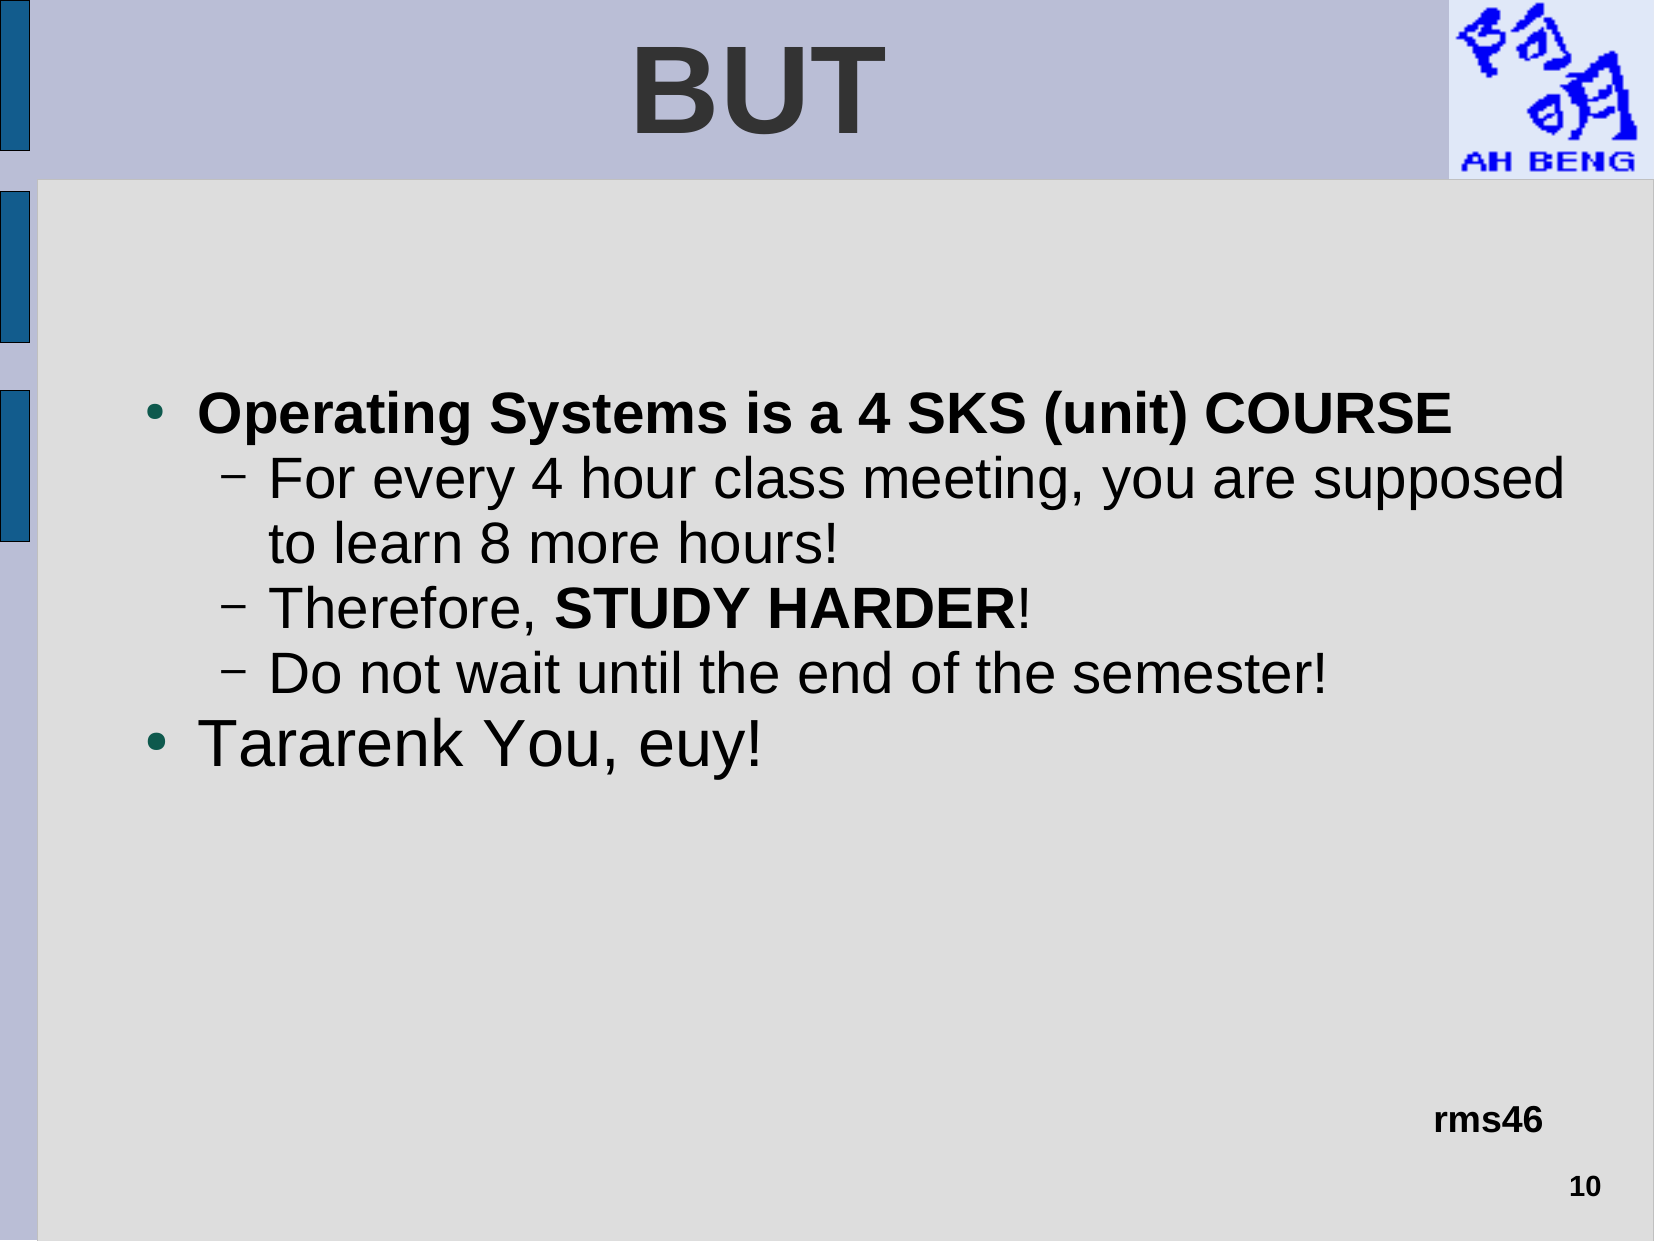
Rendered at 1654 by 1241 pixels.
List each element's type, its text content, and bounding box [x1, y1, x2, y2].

title BUT [79, 20, 1437, 161]
picture [1449, 0, 1654, 179]
list Operating Systems is a 4 SKS (unit) COURSE For every 4 hour class meeting, you are supposed to learn 8 more hours! Therefore, STUDY HARDER! Do not wait until the end of the semester! Tararenk You, euy! [126, 380, 1581, 797]
text_box rms46 [1418, 1090, 1559, 1155]
